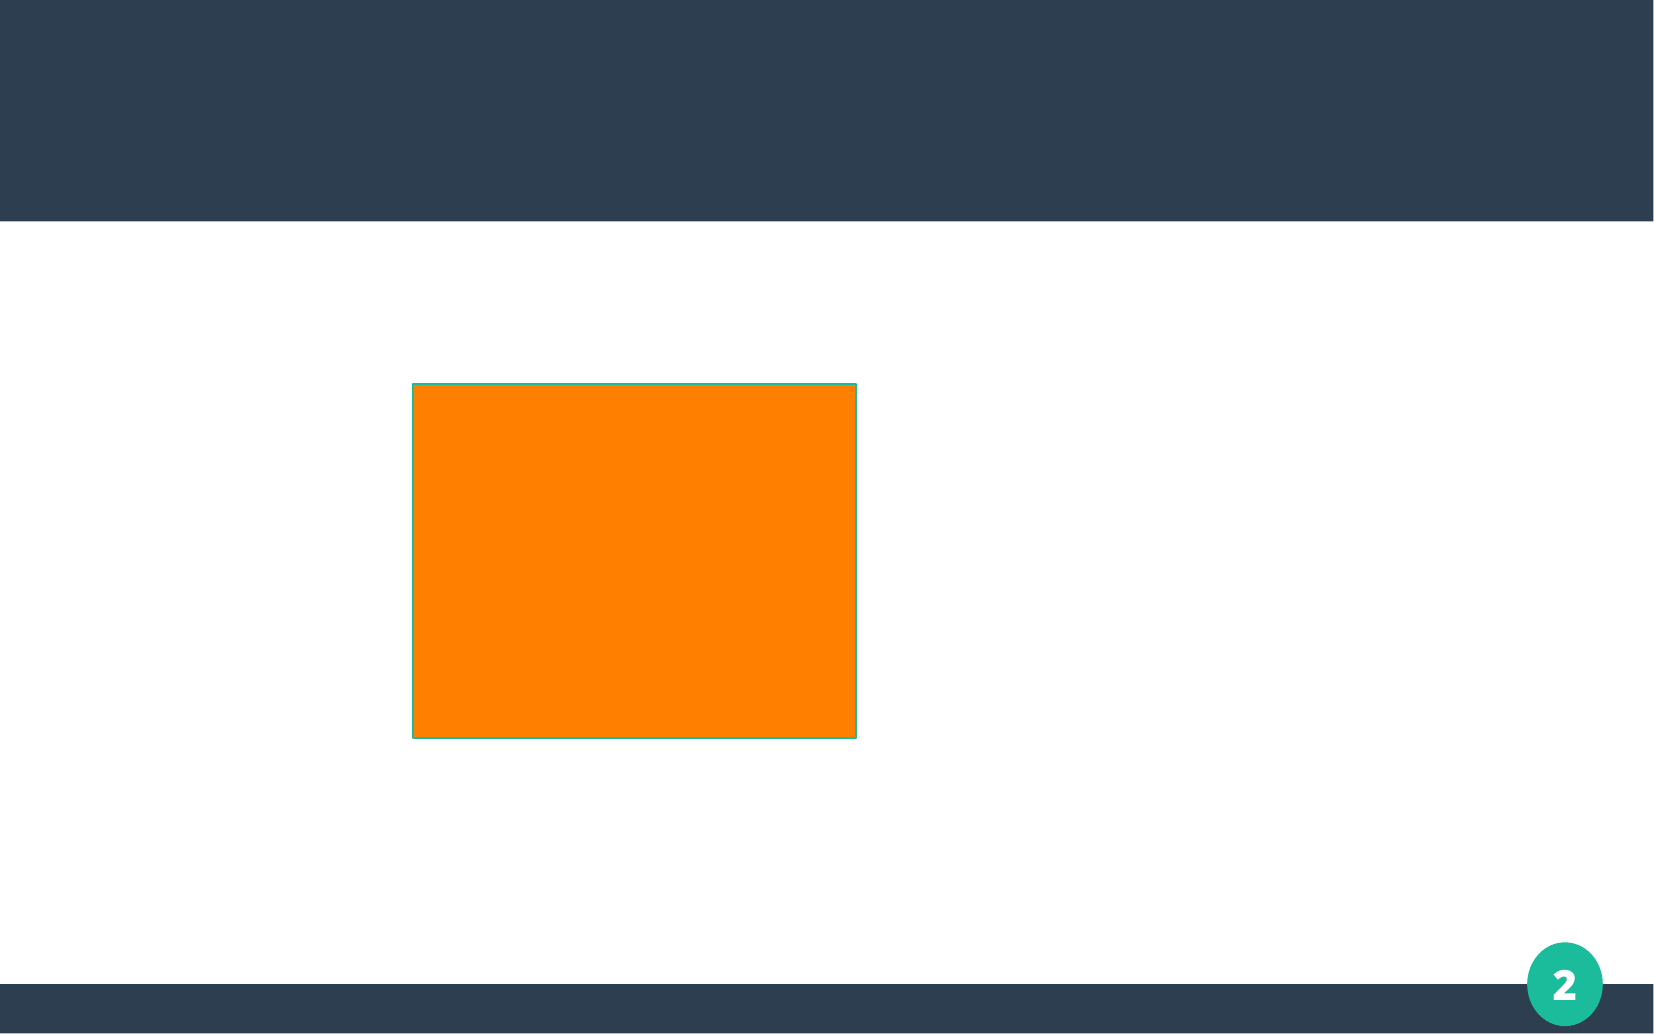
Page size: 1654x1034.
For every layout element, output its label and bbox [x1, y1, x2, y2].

text_box [413, 383, 857, 739]
